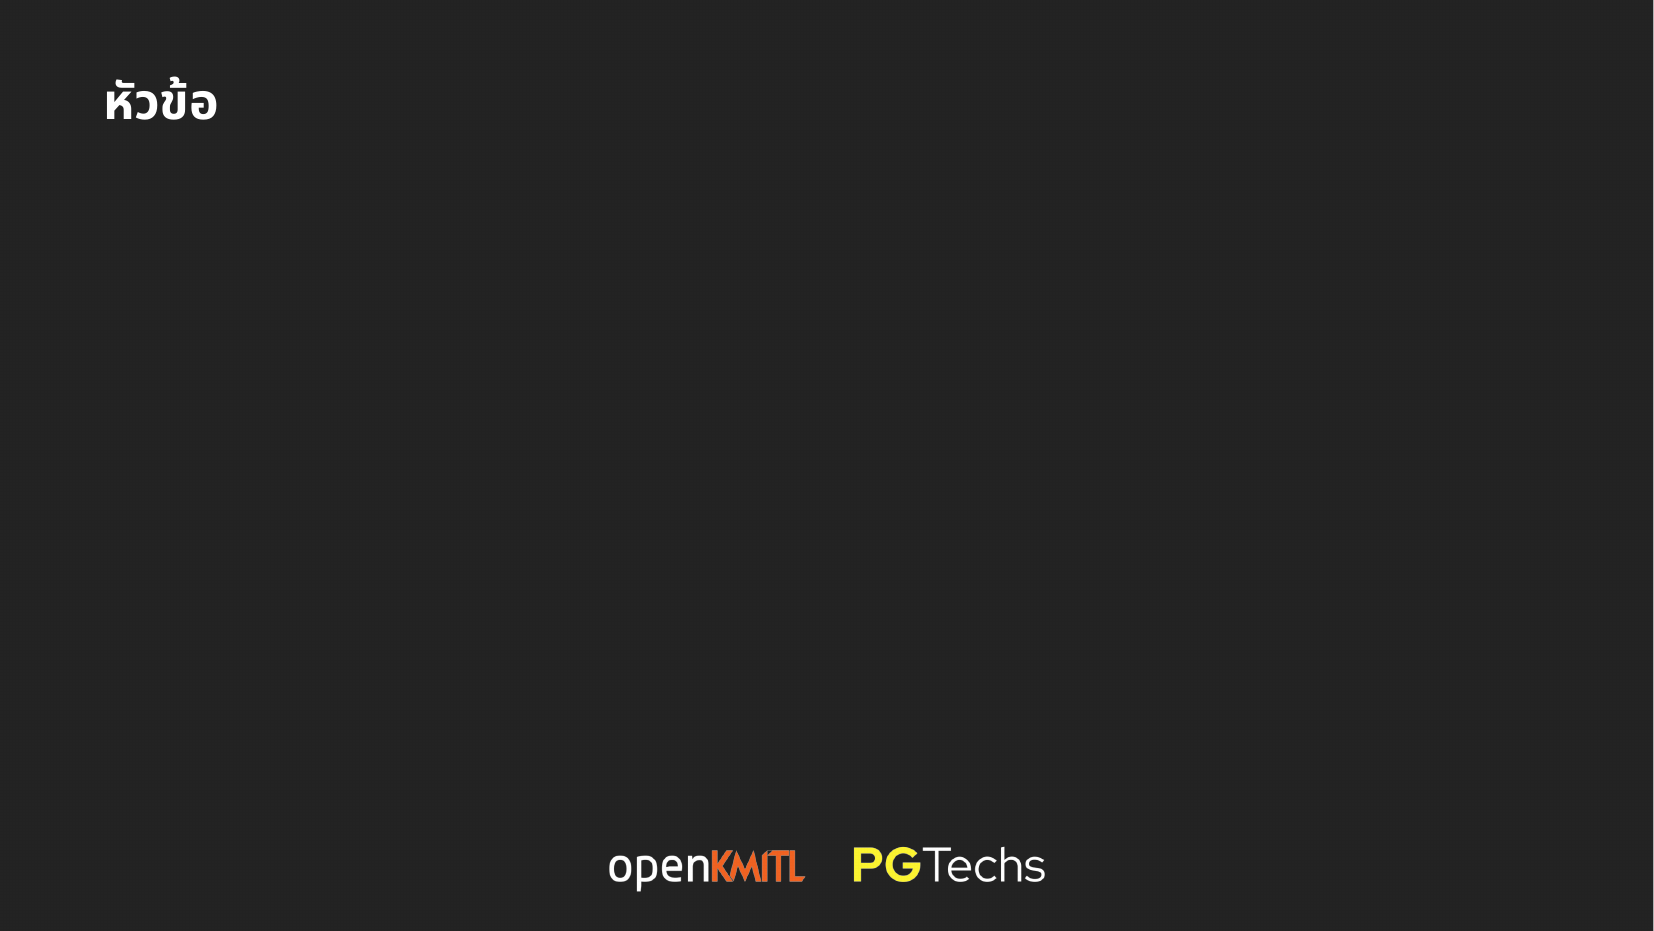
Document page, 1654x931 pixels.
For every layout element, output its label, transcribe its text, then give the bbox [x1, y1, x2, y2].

text_box หัวข้อ [88, 59, 798, 178]
picture [0, 0, 1654, 931]
